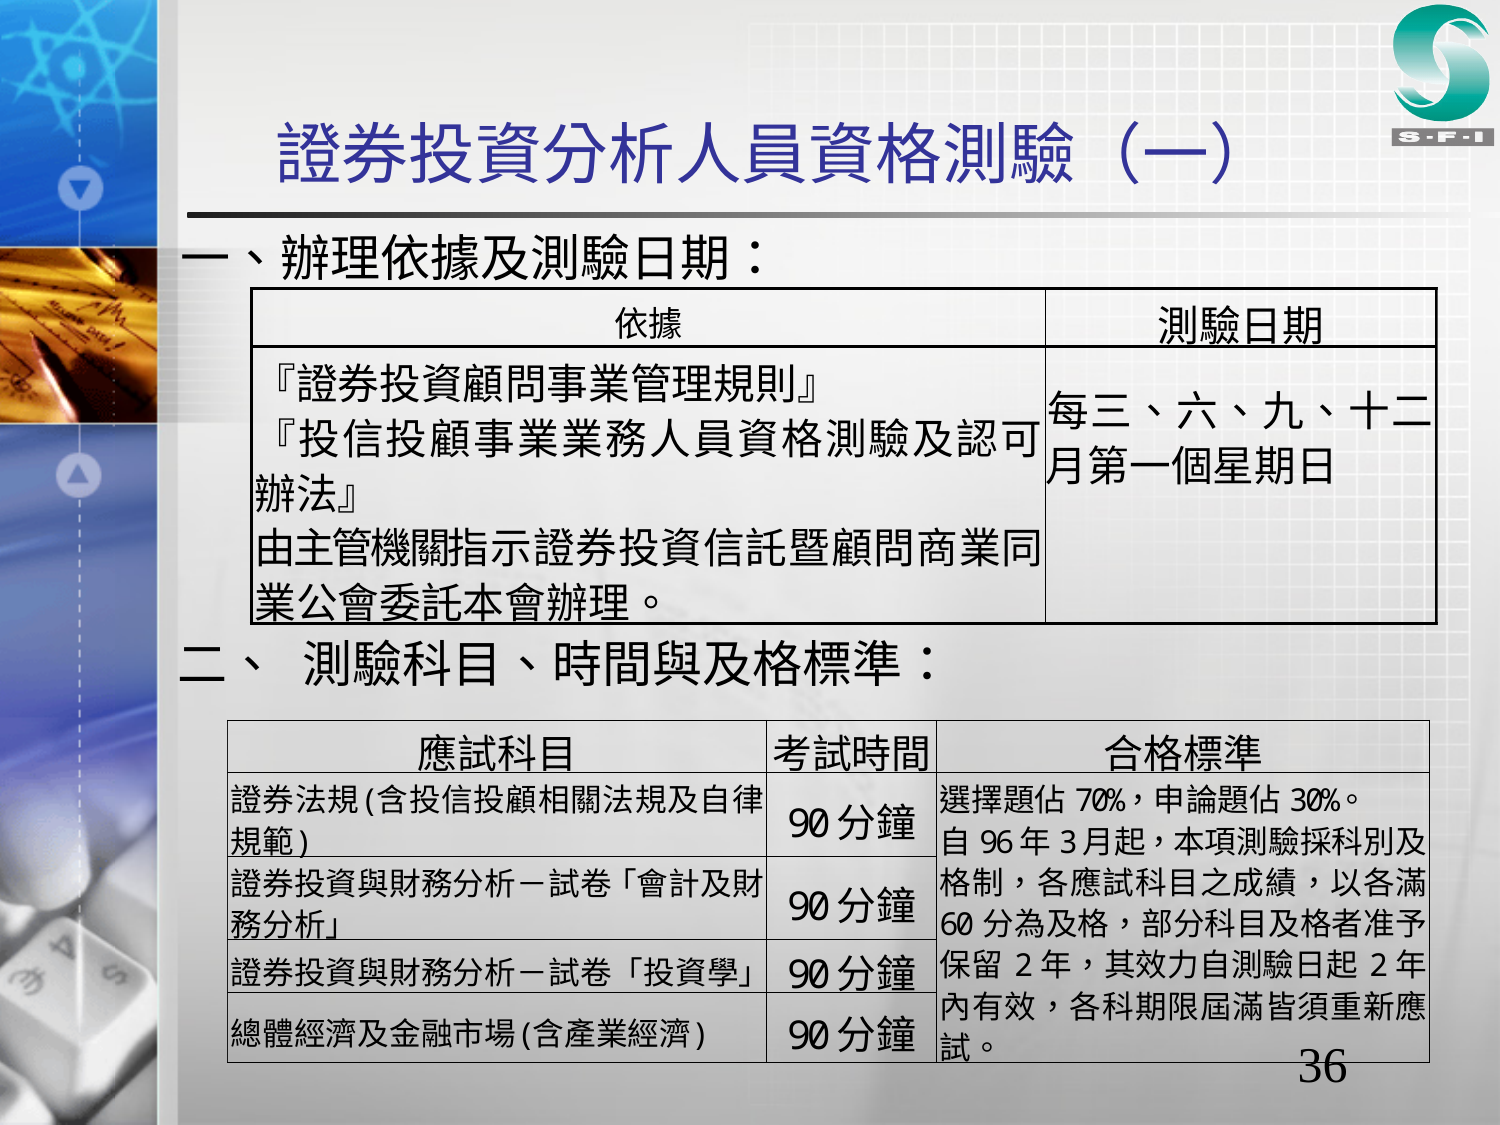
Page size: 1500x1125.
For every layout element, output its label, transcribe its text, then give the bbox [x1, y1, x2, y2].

text_box 一、辦理依據及測驗日期： [165, 218, 798, 295]
chart [249, 287, 1438, 660]
title 證券投資分析人員資格測驗（一） [188, 101, 1363, 201]
chart [227, 719, 1500, 1125]
text_box 二、 測驗科目、時間與及格標準： [162, 624, 1155, 701]
picture [0, 0, 1500, 1125]
